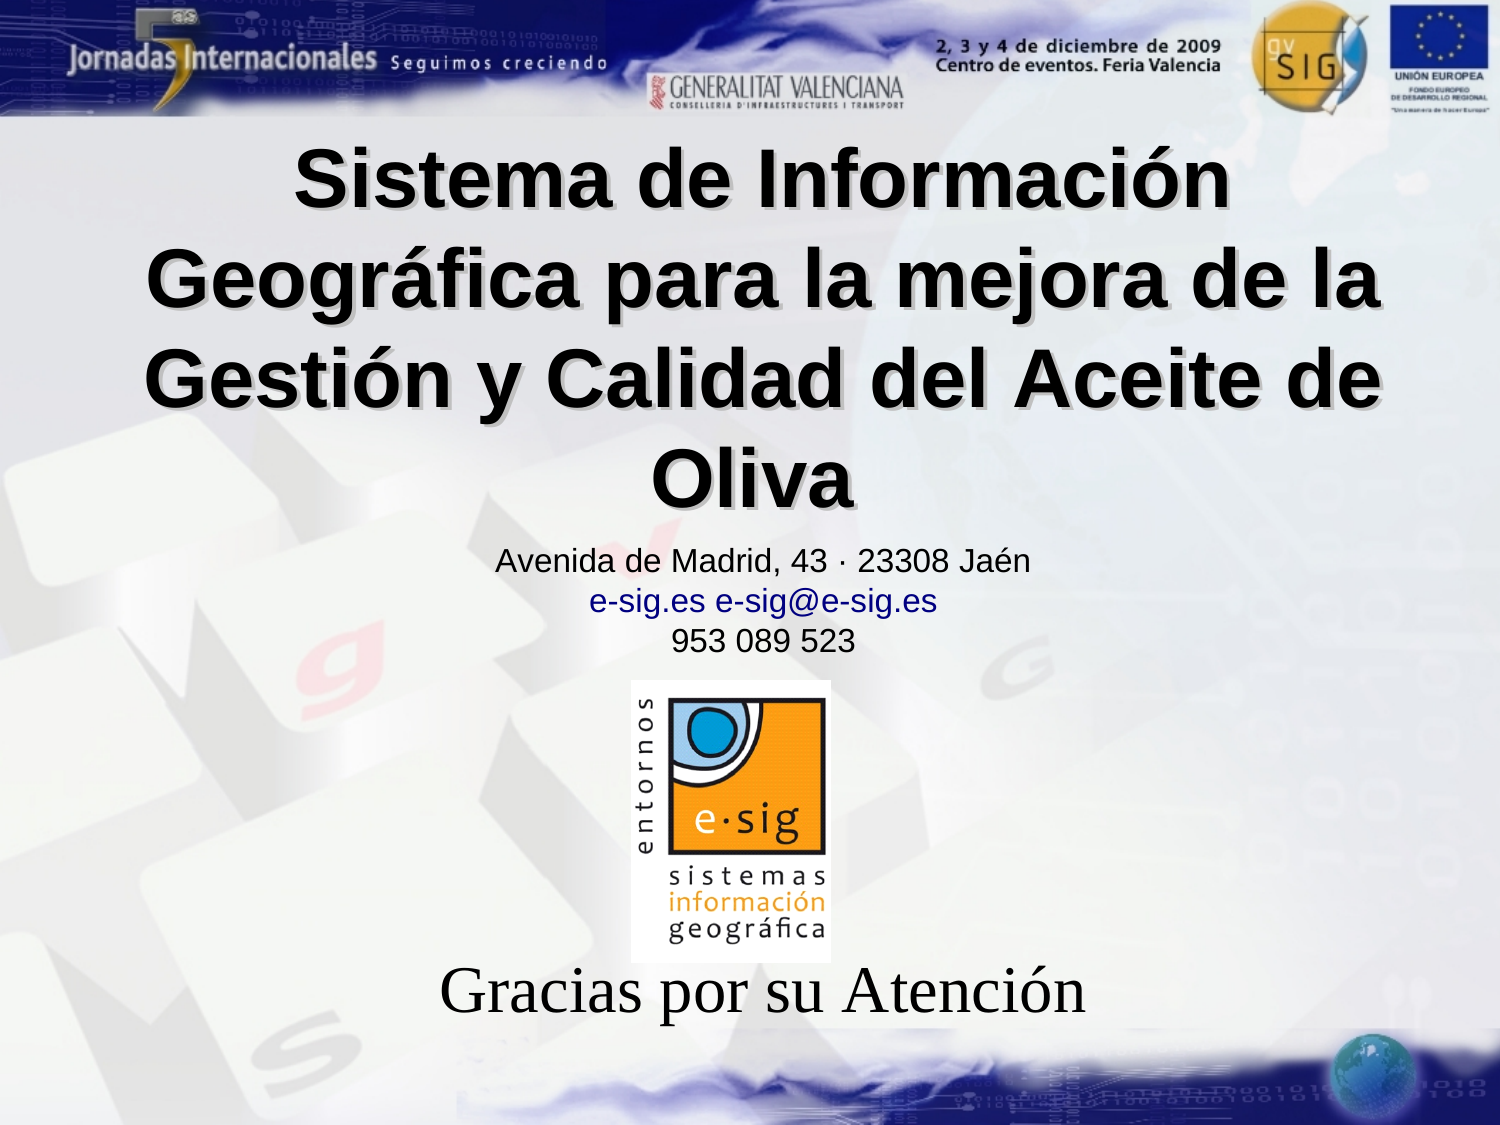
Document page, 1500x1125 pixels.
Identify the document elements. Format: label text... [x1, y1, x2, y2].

title Sistema de Información Geográfica para la mejora de la Gestión y Calidad del Aceite de Oliva [88, 116, 1439, 411]
title Avenida de Madrid, 43 · 23308 Jaén e-sig.es e-sig@e-sig.es 953 089 523 [88, 411, 1439, 827]
text_box Gracias por su Atención [88, 938, 1439, 1034]
picture [0, 0, 1500, 1125]
